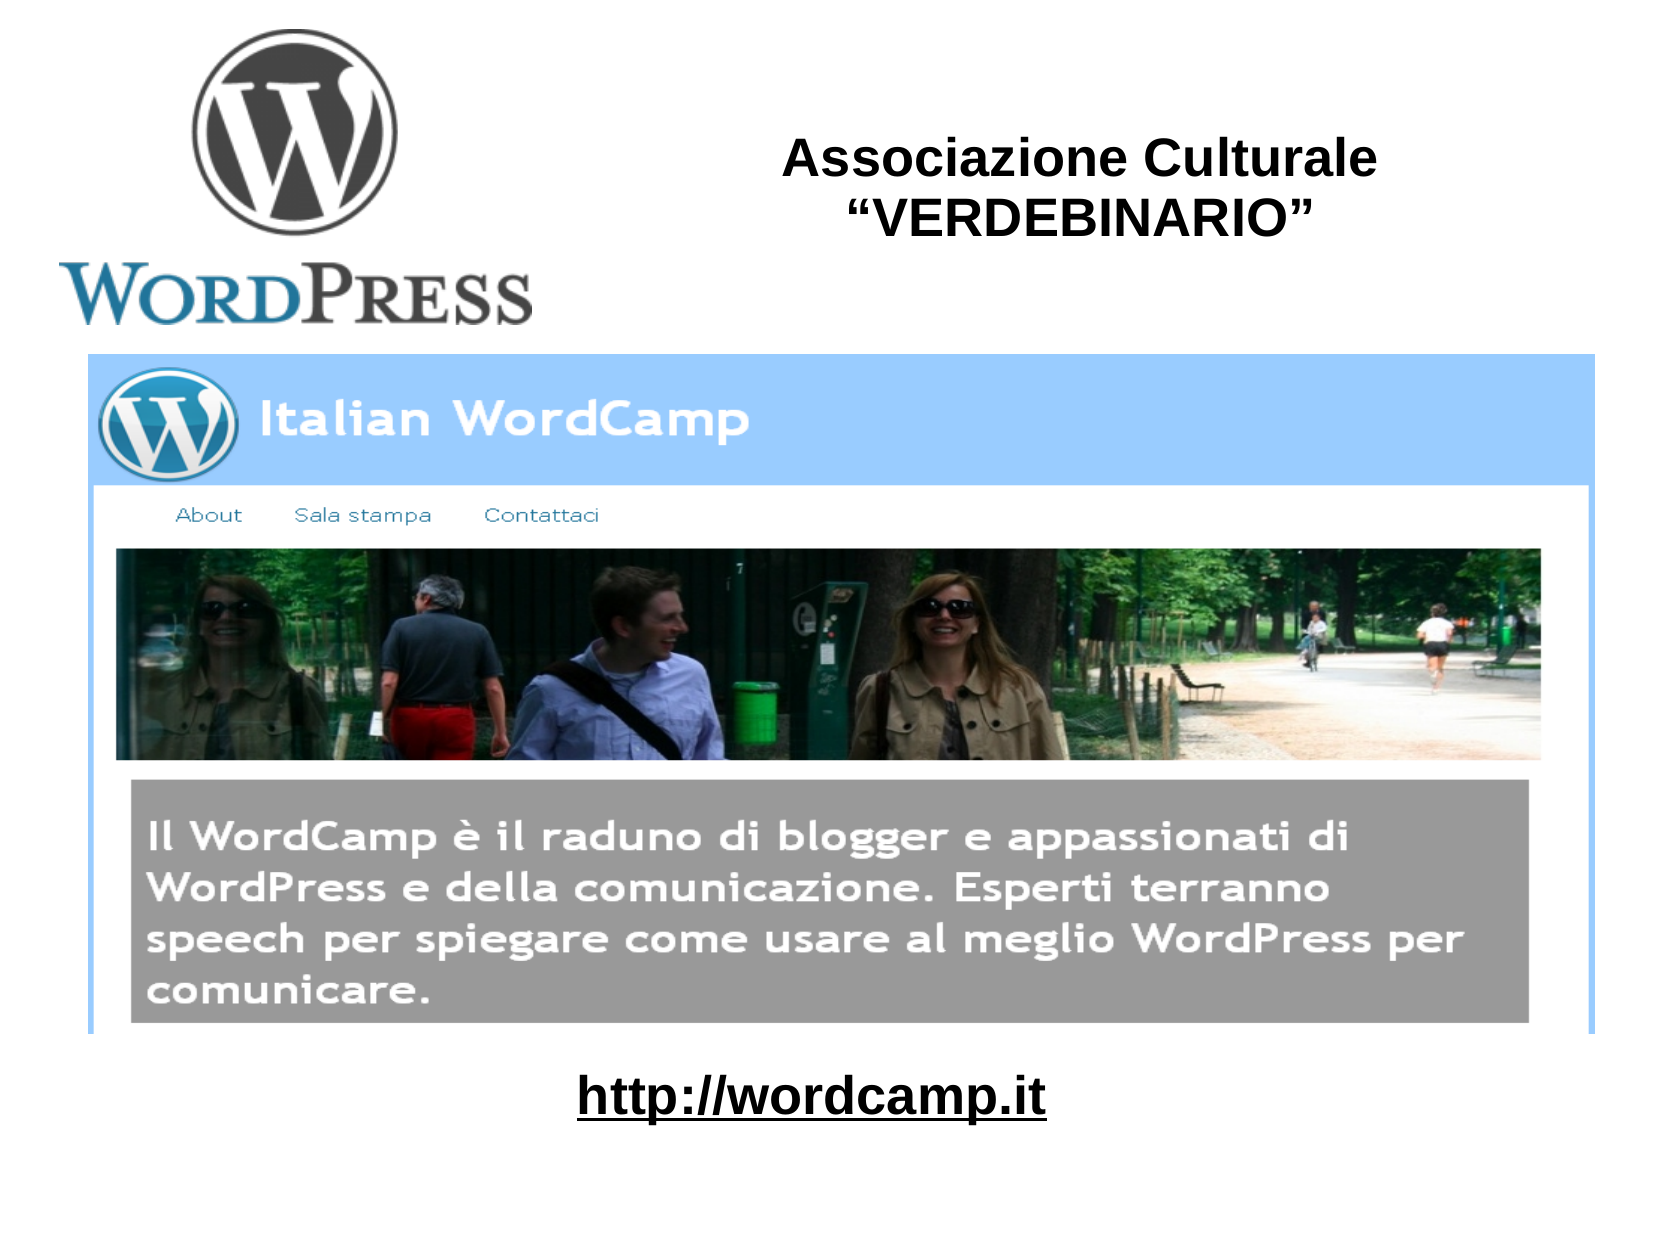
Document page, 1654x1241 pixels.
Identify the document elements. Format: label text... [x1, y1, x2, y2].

title Associazione Culturale “VERDEBINARIO” [590, 50, 1571, 325]
text_box http://wordcamp.it [502, 1065, 1123, 1188]
picture [88, 354, 1595, 1034]
picture [59, 29, 532, 325]
